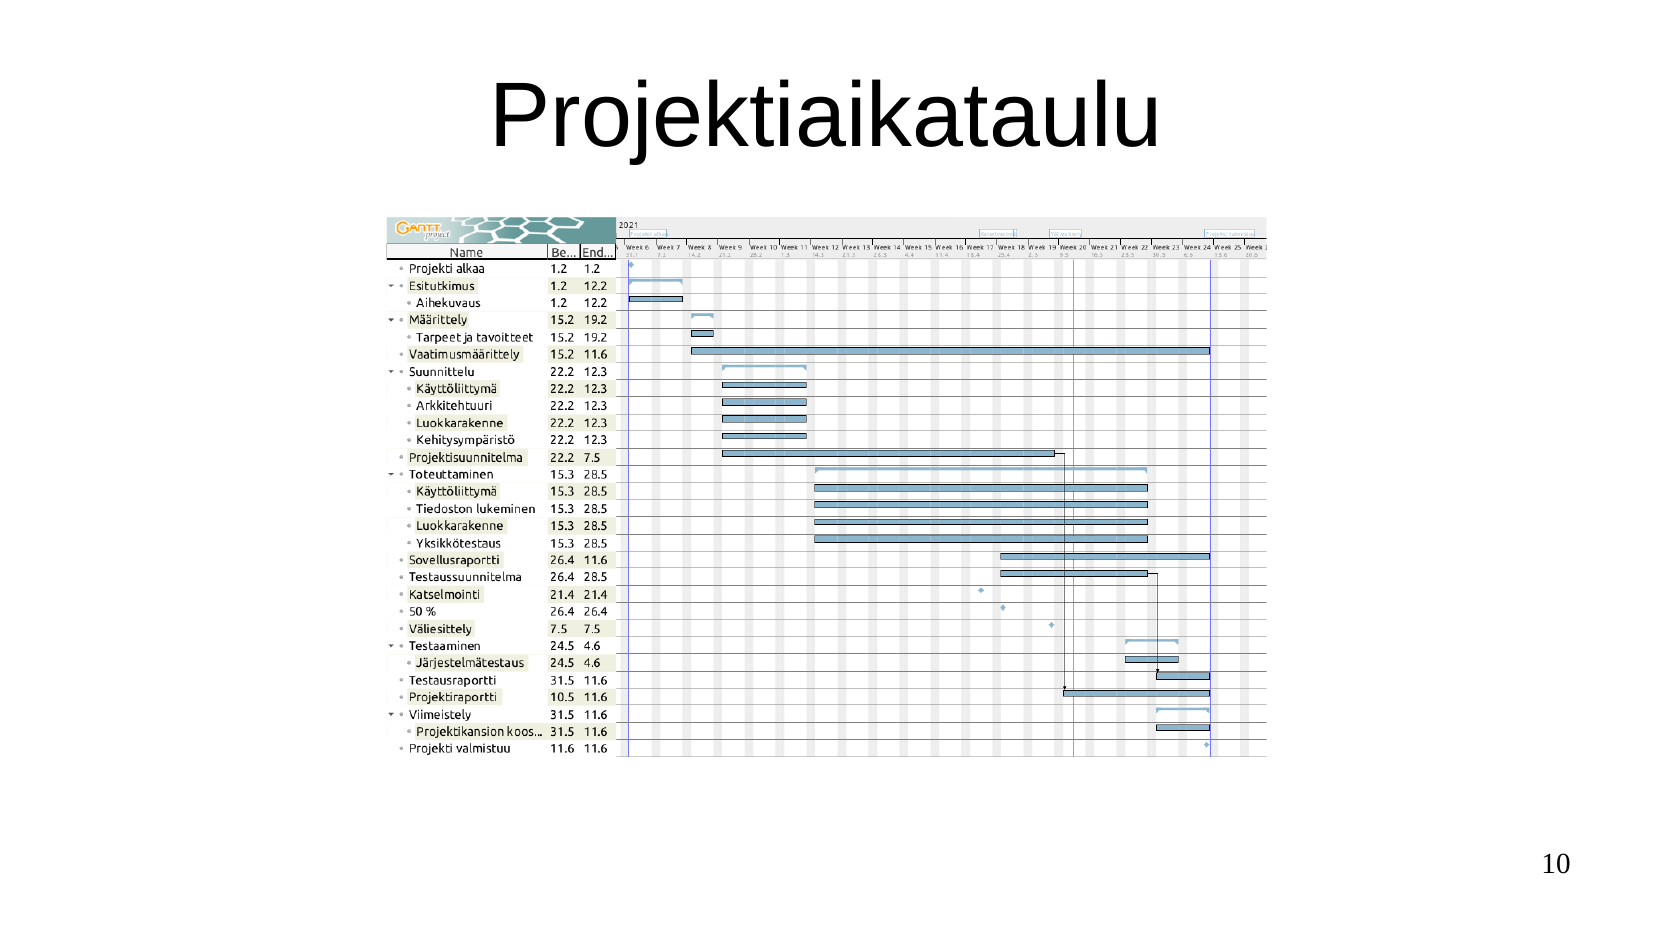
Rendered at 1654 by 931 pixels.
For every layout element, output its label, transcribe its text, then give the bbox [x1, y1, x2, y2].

title Projektiaikataulu [82, 37, 1571, 193]
picture [386, 217, 1267, 757]
